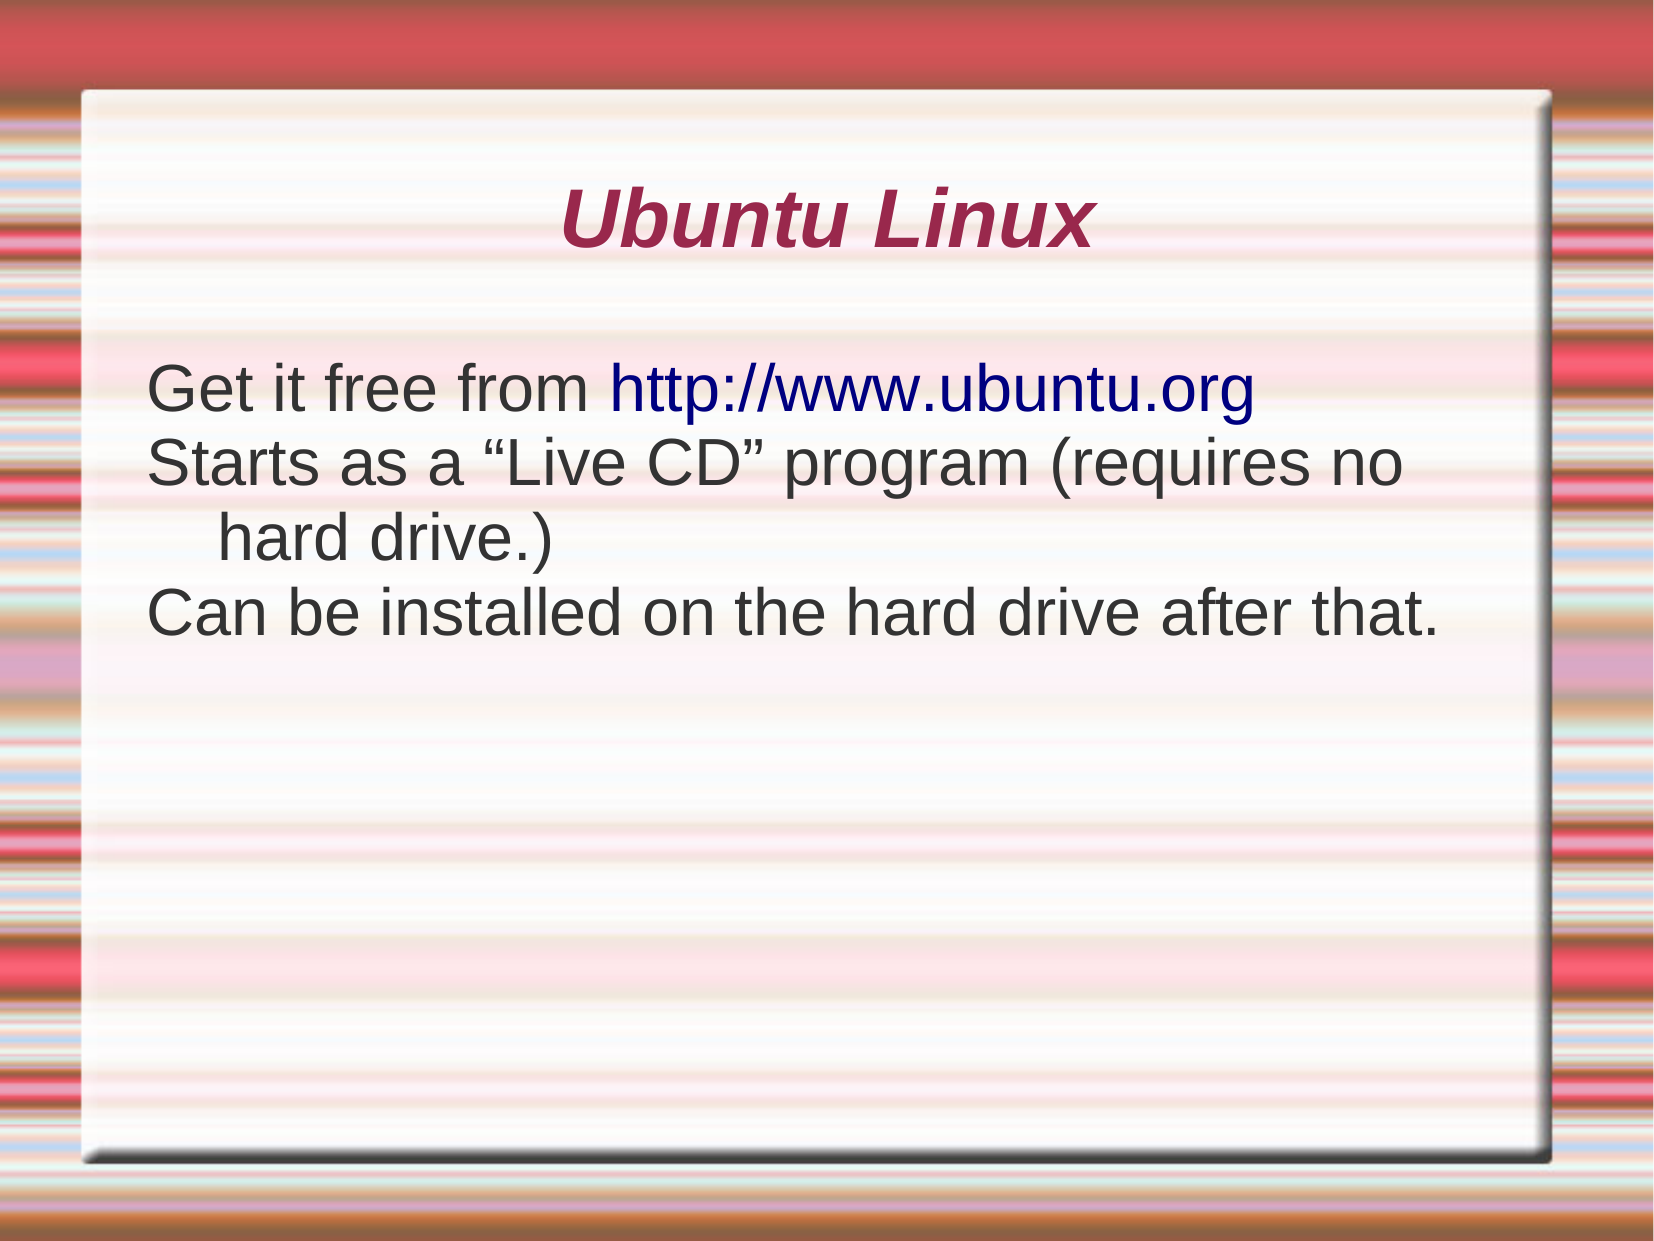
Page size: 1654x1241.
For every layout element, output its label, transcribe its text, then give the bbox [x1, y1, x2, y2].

title Ubuntu Linux [121, 114, 1534, 322]
list Get it free from http://www.ubuntu.org Starts as a “Live CD” program (requires no hard drive.) Can be installed on the hard drive after that. [134, 350, 1516, 1133]
picture [0, 0, 1654, 1241]
